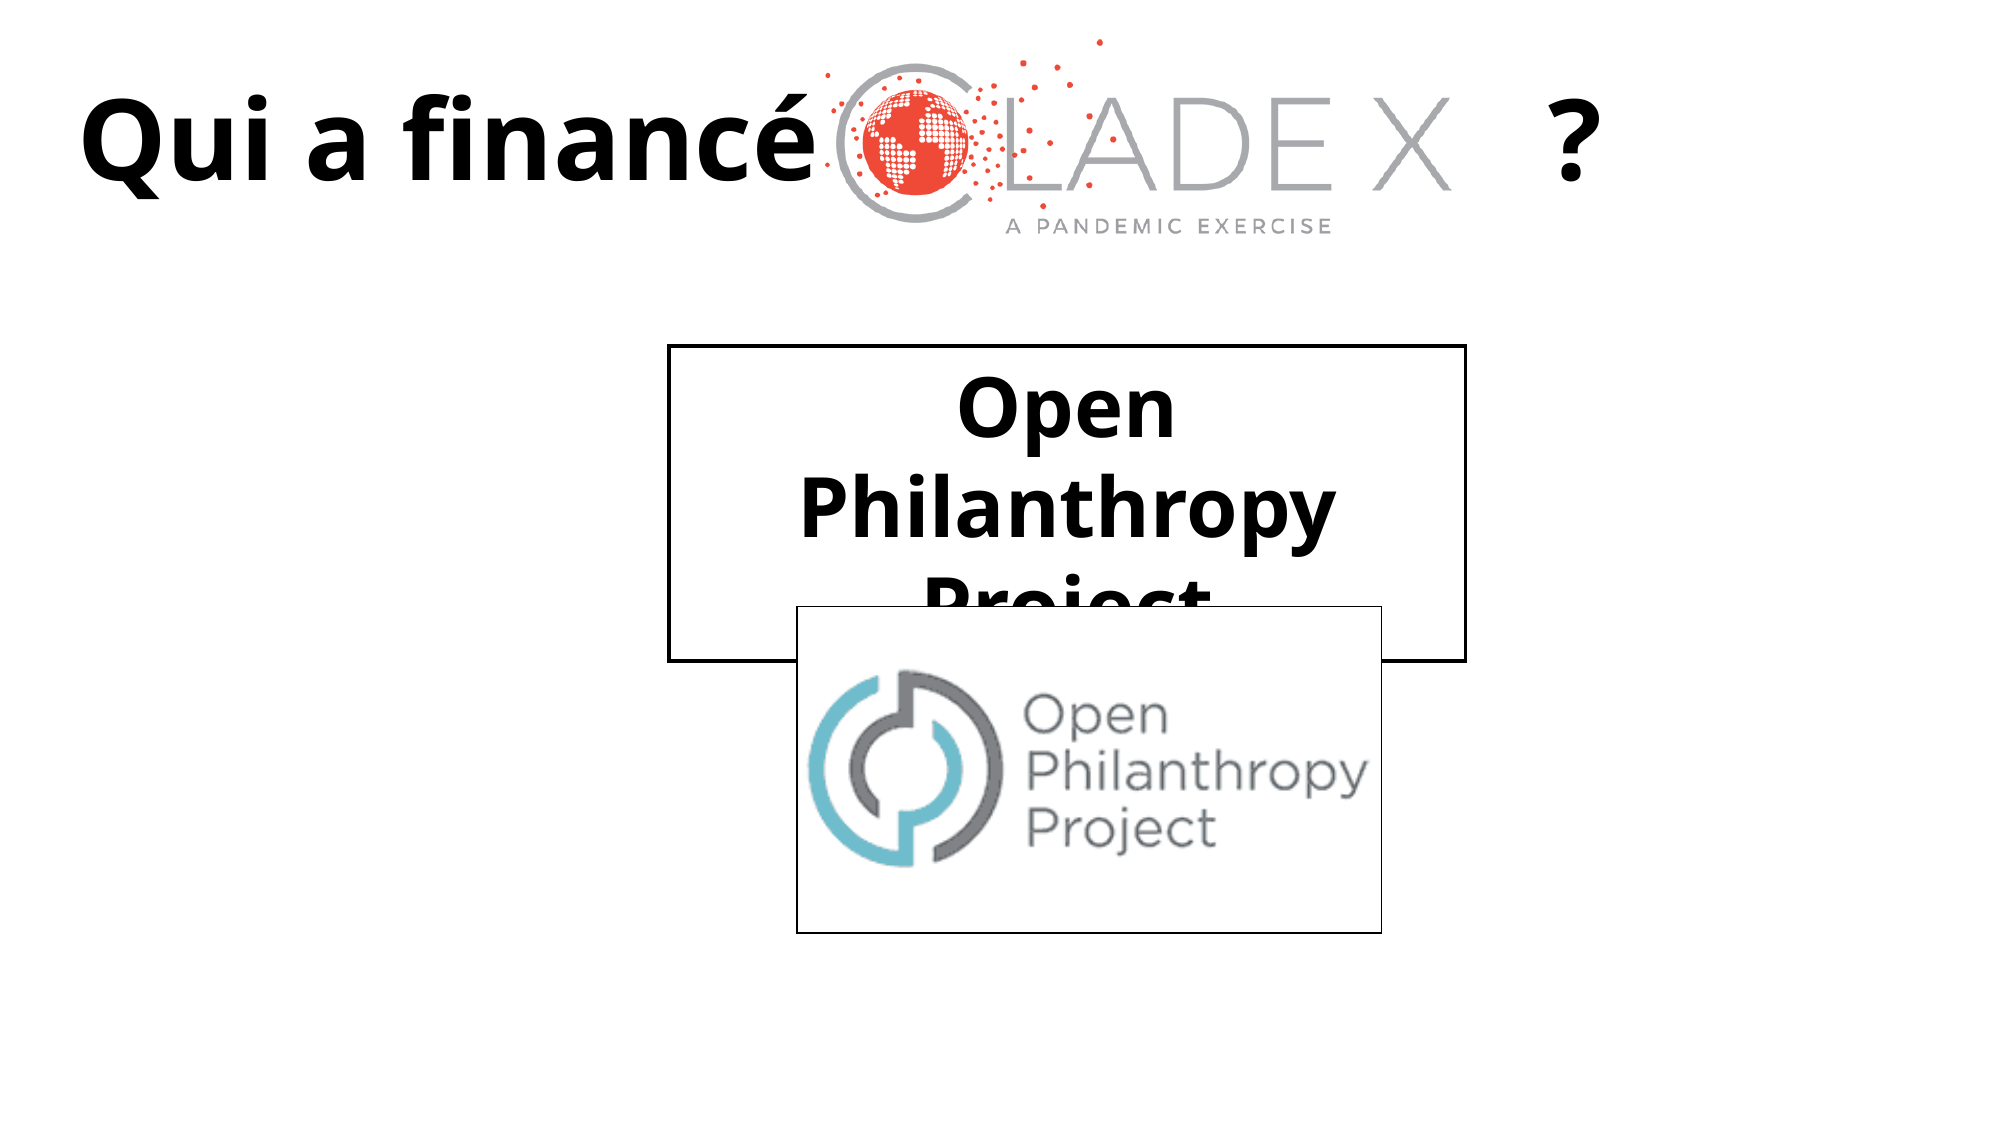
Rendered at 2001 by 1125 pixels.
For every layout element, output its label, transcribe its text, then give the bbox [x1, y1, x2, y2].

text_box Open Philanthropy Project [668, 346, 1466, 564]
text_box Qui a financé ? [62, 60, 810, 213]
picture [797, 607, 1381, 933]
picture [810, 20, 1466, 254]
text_box Qui a financé ? [1466, 60, 1965, 213]
